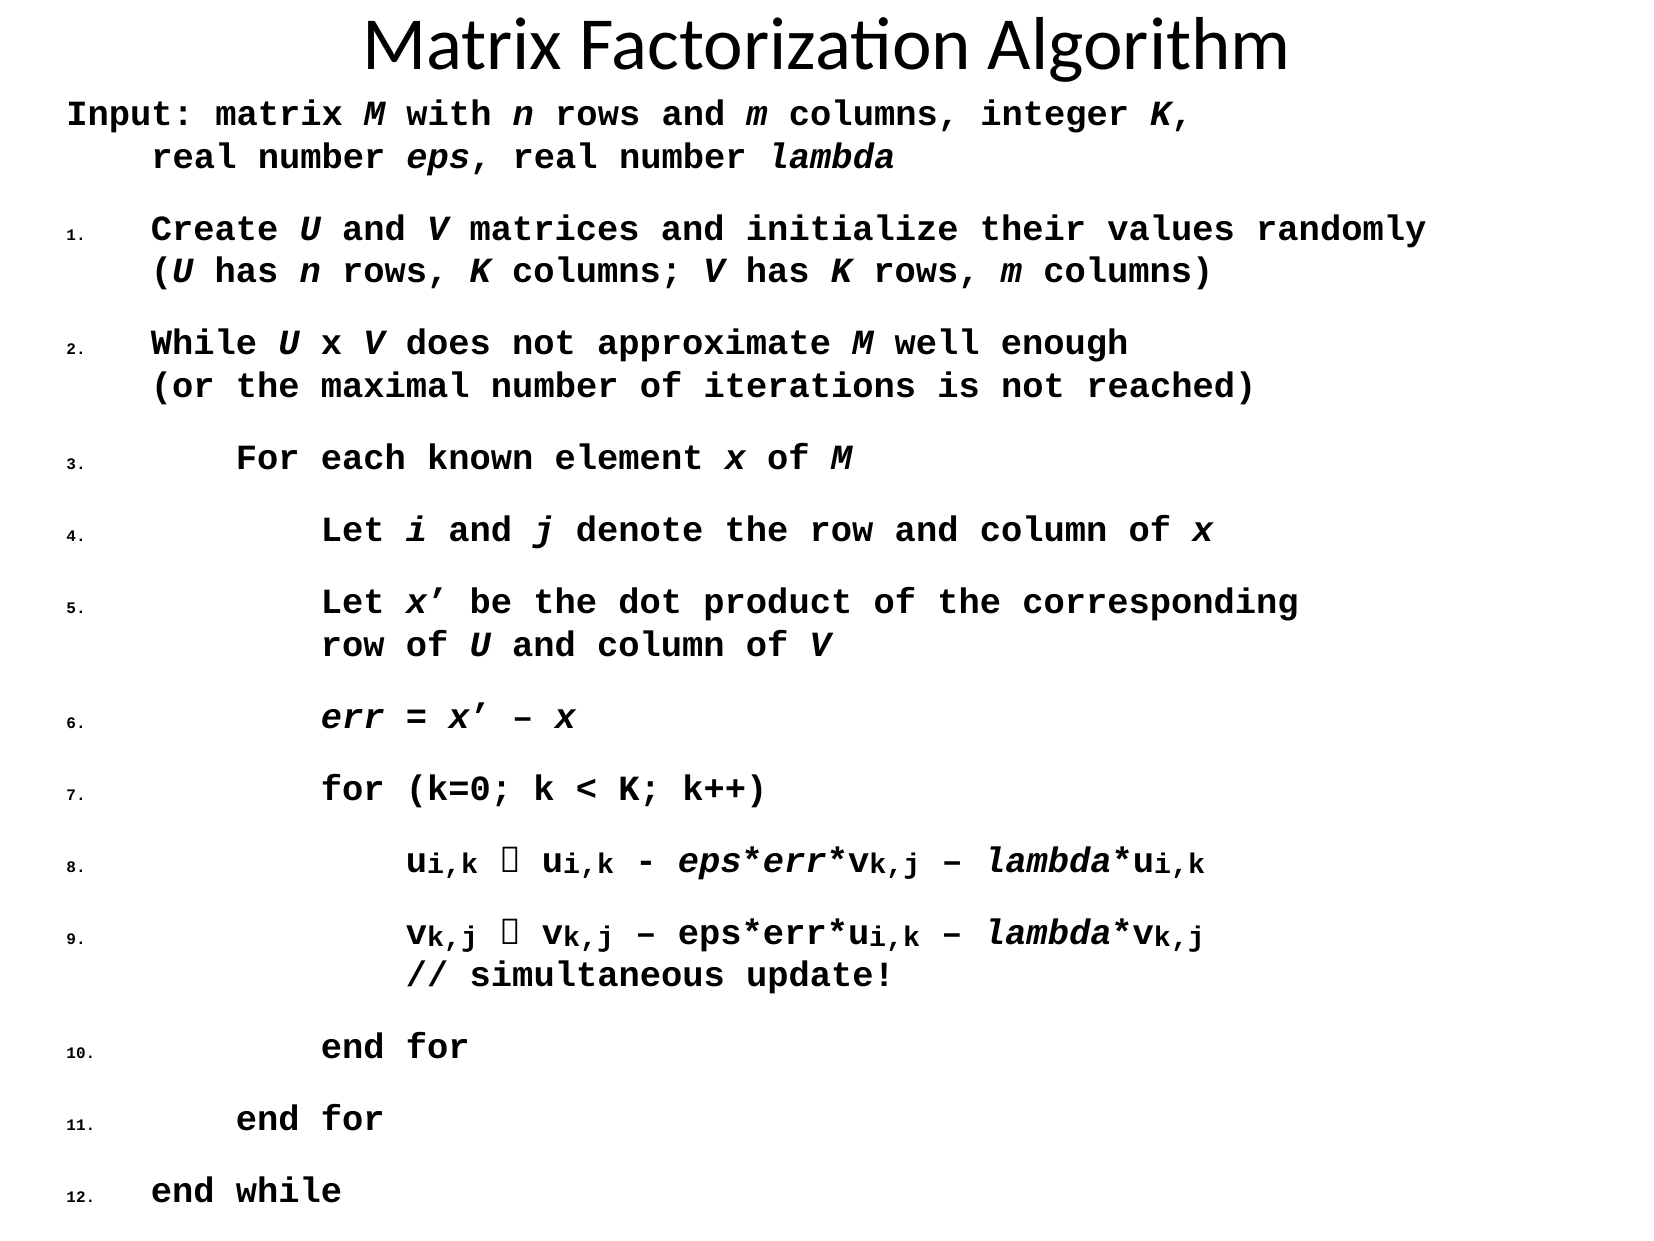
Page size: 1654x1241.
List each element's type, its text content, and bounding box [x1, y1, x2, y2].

list Input: matrix M with n rows and m columns, integer K, real number eps, real number lambda Create U and V matrices and initialize their values randomly (U has n rows, K columns; V has K rows, m columns) While U x V does not approximate M well enough (or the maximal number of iterations is not reached) For each known element x of M Let i and j denote the row and column of x Let x’ be the dot product of the corresponding row of U and column of V err = x’ – x for (k=0; k < K; k++) ui,k  ui,k - eps*err*vk,j – lambda*ui,k vk,j  vk,j – eps*err*ui,k – lambda*vk,j // simultaneous update! end for end for end while [51, 82, 1623, 1073]
title Matrix Factorization Algorithm [82, 0, 1571, 82]
